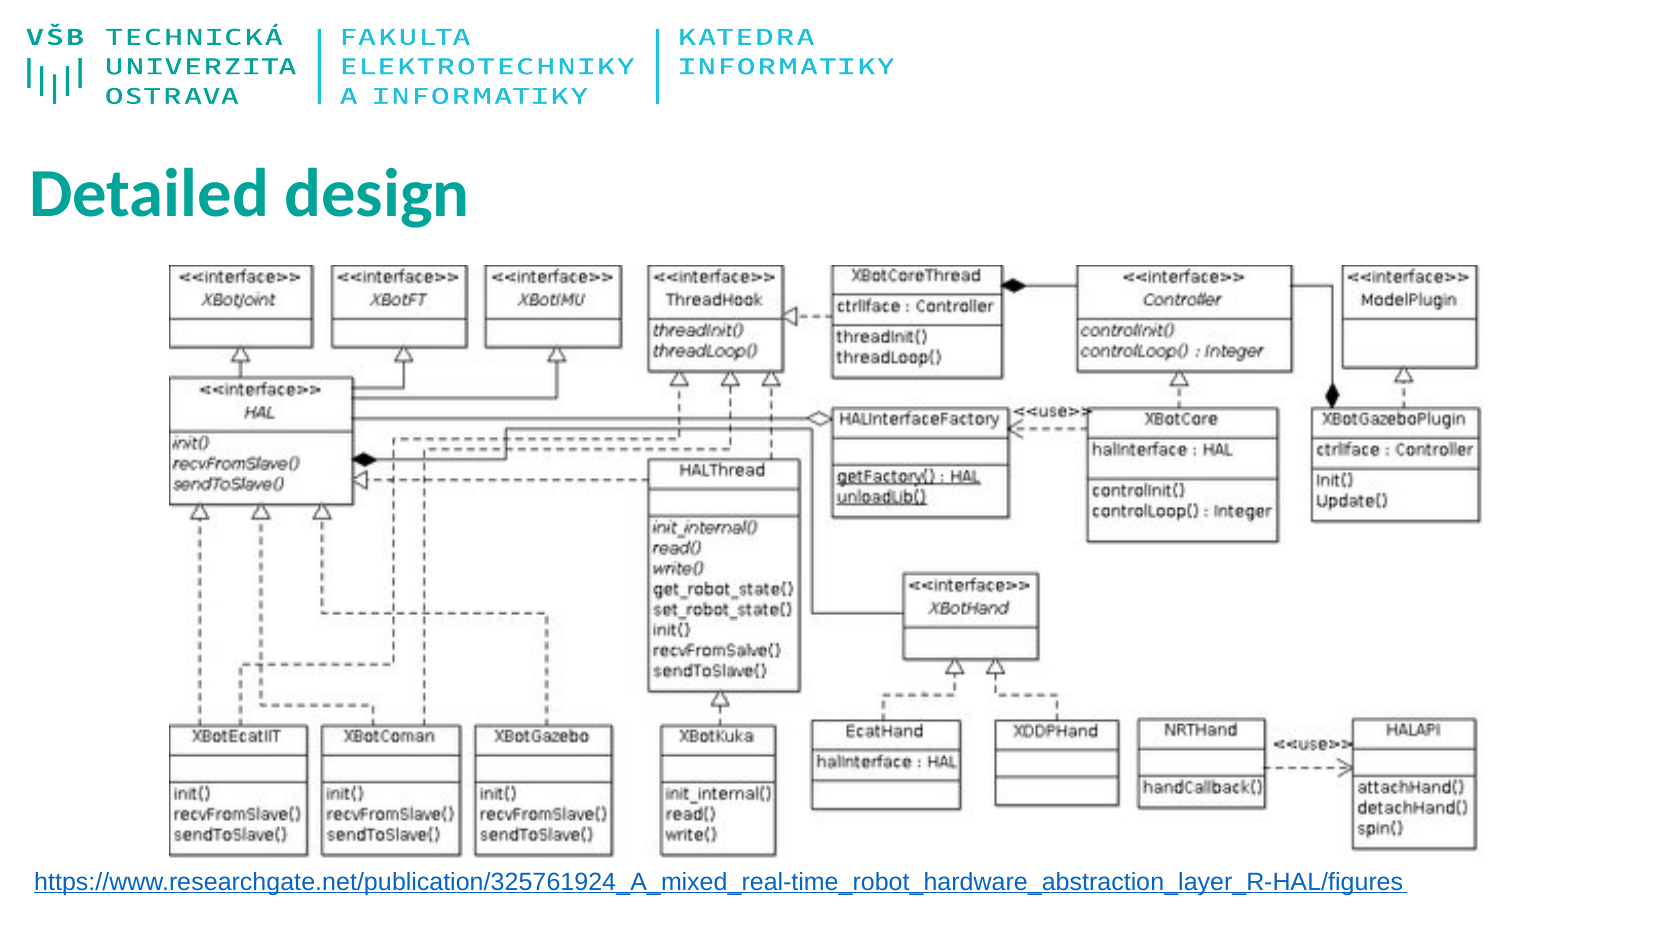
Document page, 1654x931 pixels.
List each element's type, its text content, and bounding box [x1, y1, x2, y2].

picture [169, 265, 1484, 857]
text_box https://www.researchgate.net/publication/325761924_A_mixed_real-time_robot_hardware_abstraction_layer_R-HAL/figures [19, 857, 1641, 931]
picture [26, 23, 894, 104]
title Detailed design [14, 124, 1619, 240]
